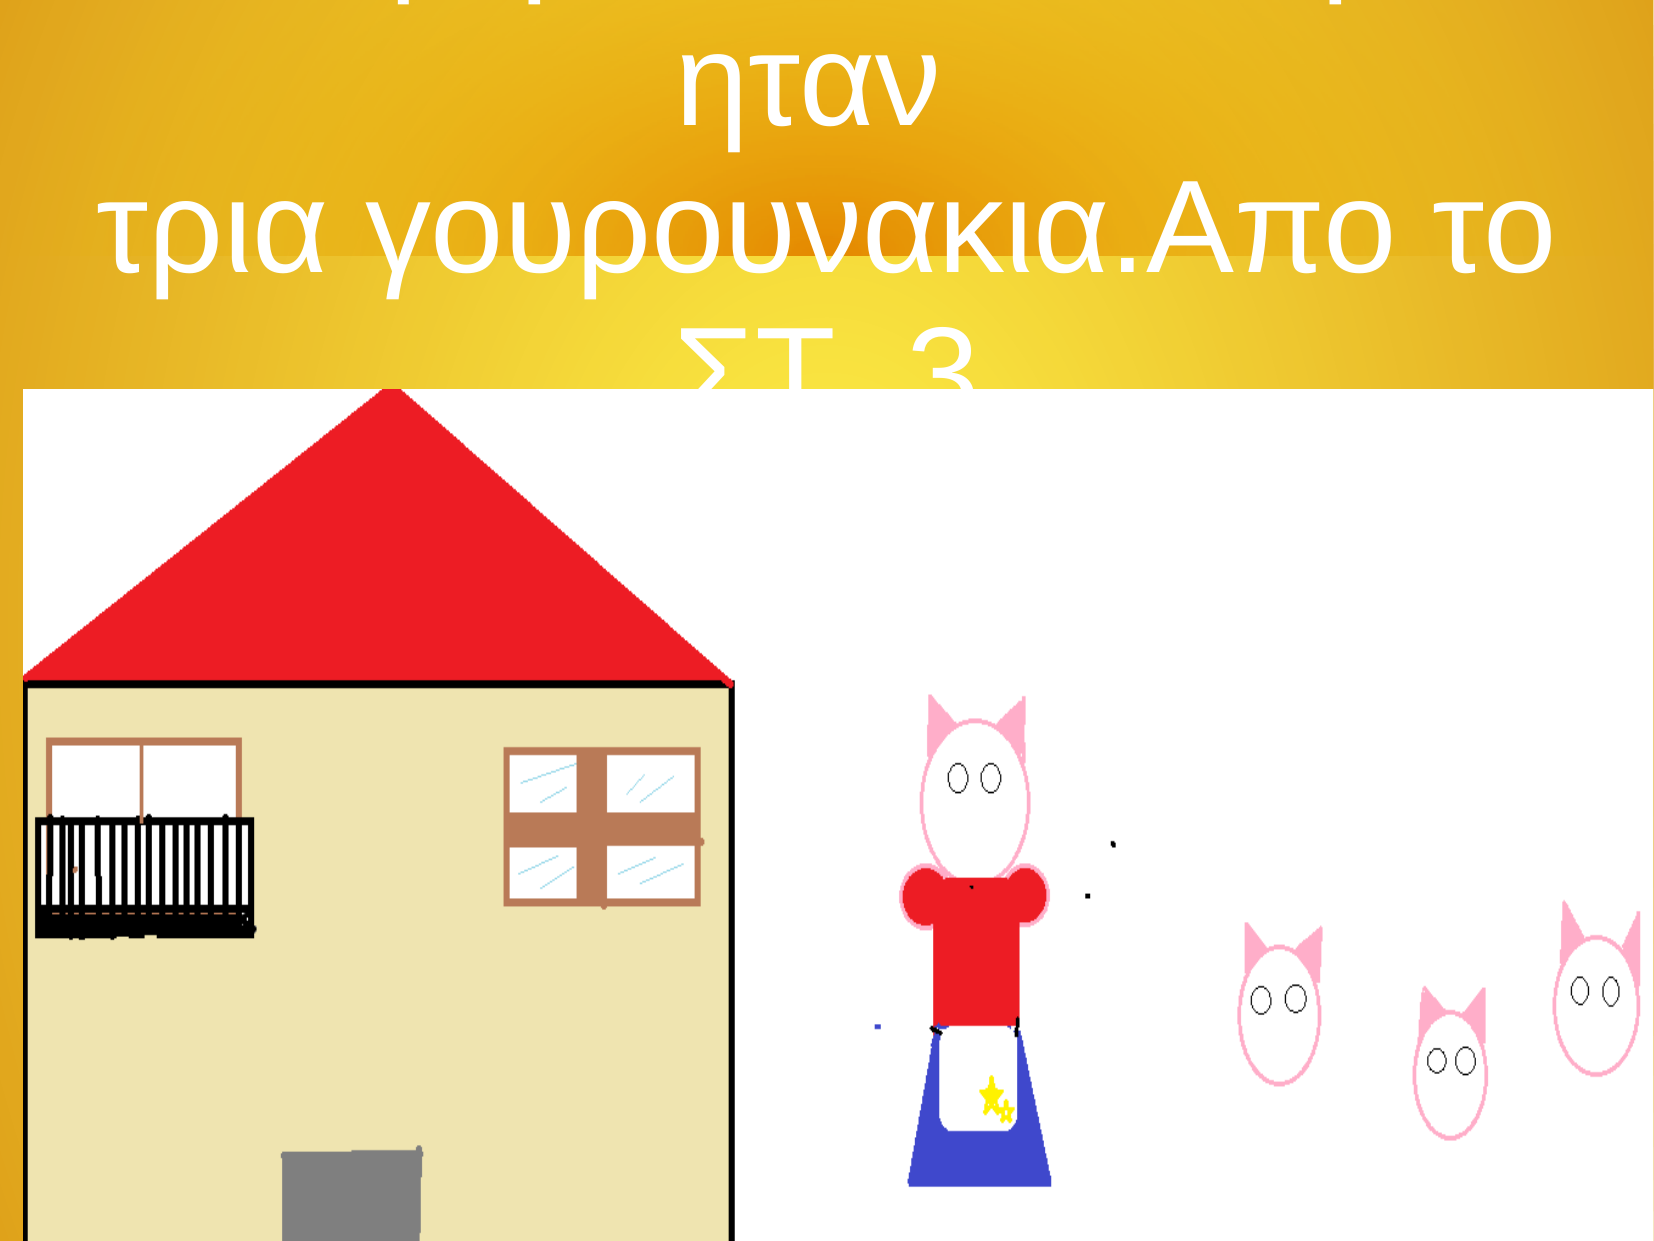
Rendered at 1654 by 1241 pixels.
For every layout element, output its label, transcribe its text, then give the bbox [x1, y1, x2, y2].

picture [23, 389, 1654, 1241]
title Μια φορά και ενα καιρό , ηταν τρια γουρουνακια.Απο το ΣΤ 3 [82, 0, 1571, 389]
